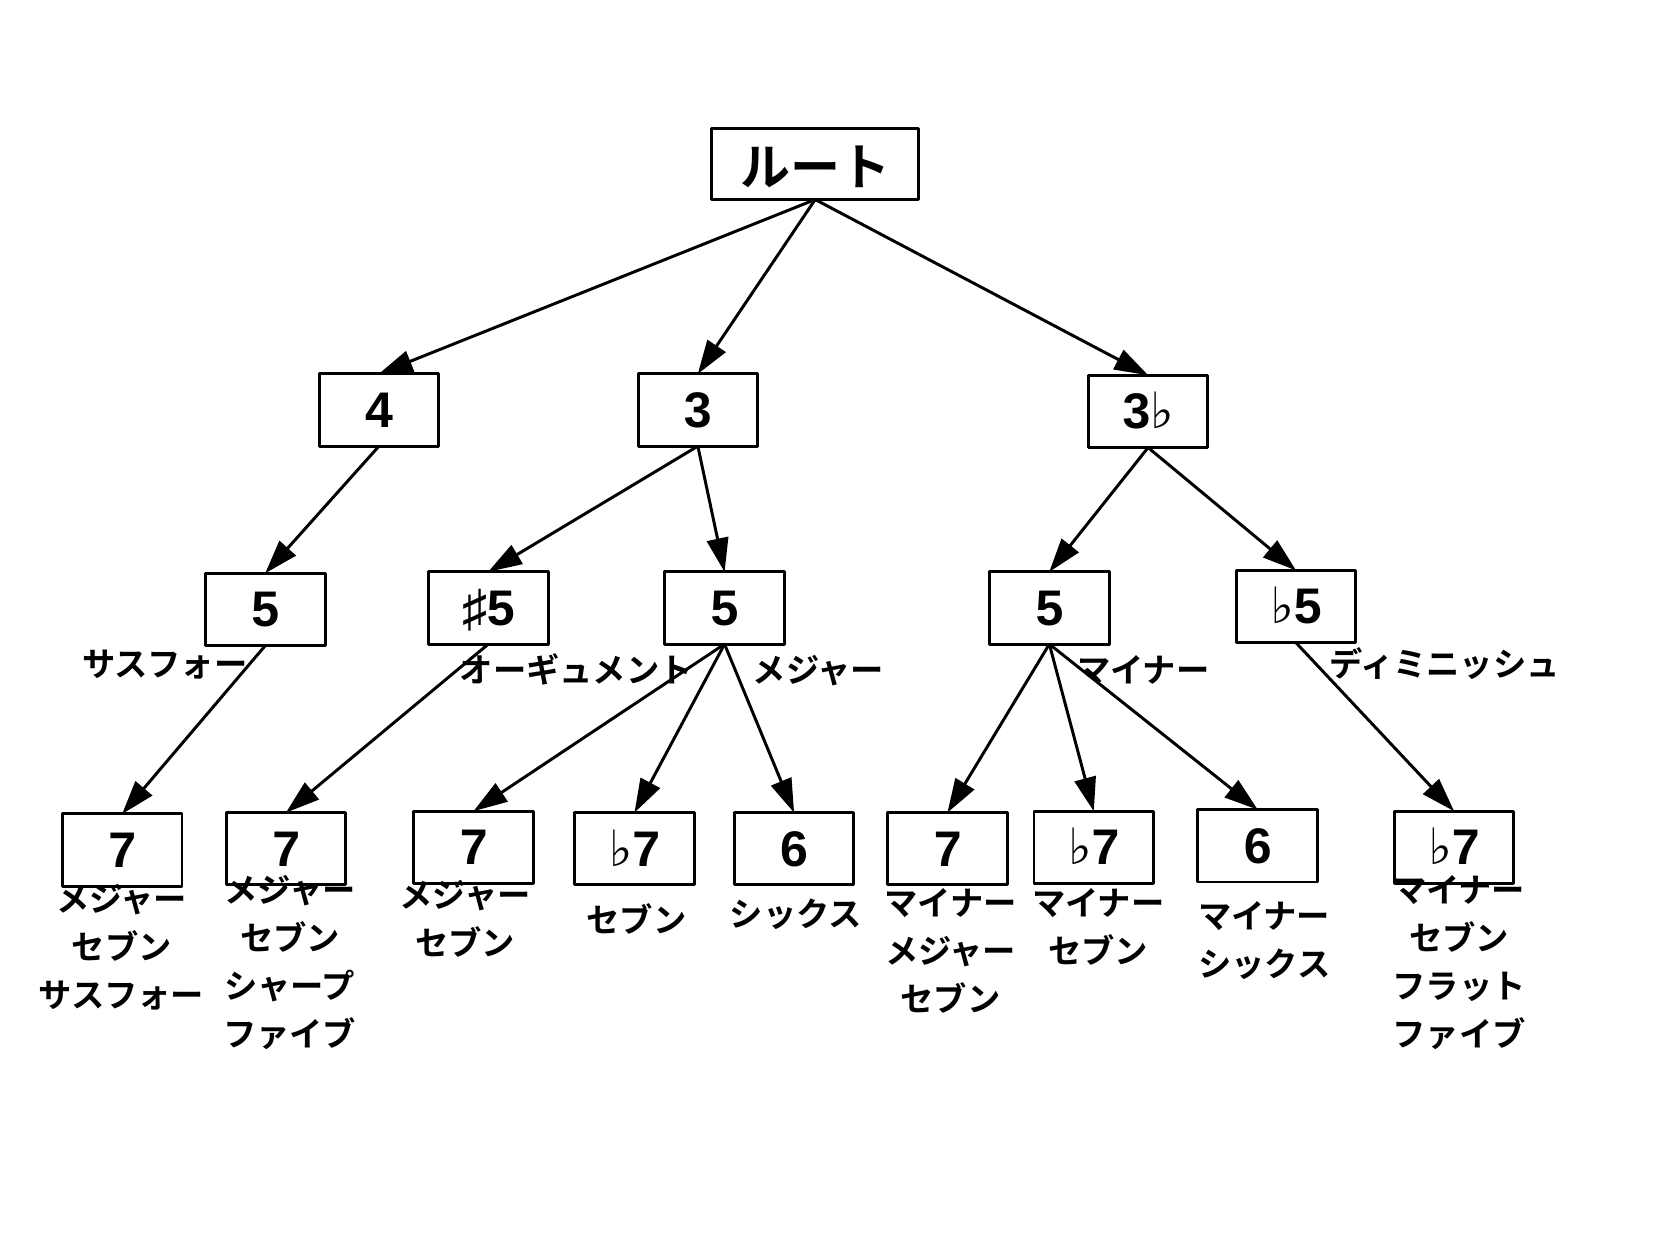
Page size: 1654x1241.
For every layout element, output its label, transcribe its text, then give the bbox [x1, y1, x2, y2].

text_box 5 [664, 571, 785, 645]
text_box 5 [989, 571, 1110, 645]
text_box メジャー セブン [447, 917, 484, 953]
text_box 3 [638, 373, 758, 447]
text_box 6 [1197, 809, 1318, 882]
text_box ♭7 [1394, 811, 1514, 884]
text_box 7 [226, 812, 346, 885]
text_box 4 [319, 373, 439, 447]
text_box 5 [205, 573, 326, 646]
text_box マイナー [1125, 649, 1162, 686]
text_box ルート [711, 128, 919, 200]
text_box マイナー シックス [1246, 938, 1283, 974]
text_box セブン [618, 900, 655, 936]
text_box マイナー セブン フラット ファイブ [1440, 961, 1478, 997]
text_box 3♭ [1088, 375, 1208, 448]
text_box マイナー セブン [1080, 925, 1117, 962]
text_box サスフォー [146, 644, 184, 680]
text_box メジャー セブン シャープ ファイブ [271, 961, 309, 997]
text_box 6 [734, 812, 854, 885]
text_box ♭7 [1033, 811, 1154, 884]
text_box ♭7 [574, 812, 695, 885]
text_box 7 [413, 811, 534, 884]
text_box マイナー メジャー セブン [932, 949, 969, 985]
text_box ディミニッシュ [1426, 644, 1463, 680]
text_box 7 [62, 813, 183, 887]
text_box ♭5 [1236, 570, 1356, 643]
text_box 7 [887, 812, 1008, 885]
text_box ♯5 [428, 571, 549, 645]
text_box オーギュメント [558, 649, 595, 686]
text_box メジャー セブン サスフォー [103, 927, 140, 963]
text_box メジャー [800, 649, 837, 686]
text_box シックス [777, 894, 815, 930]
